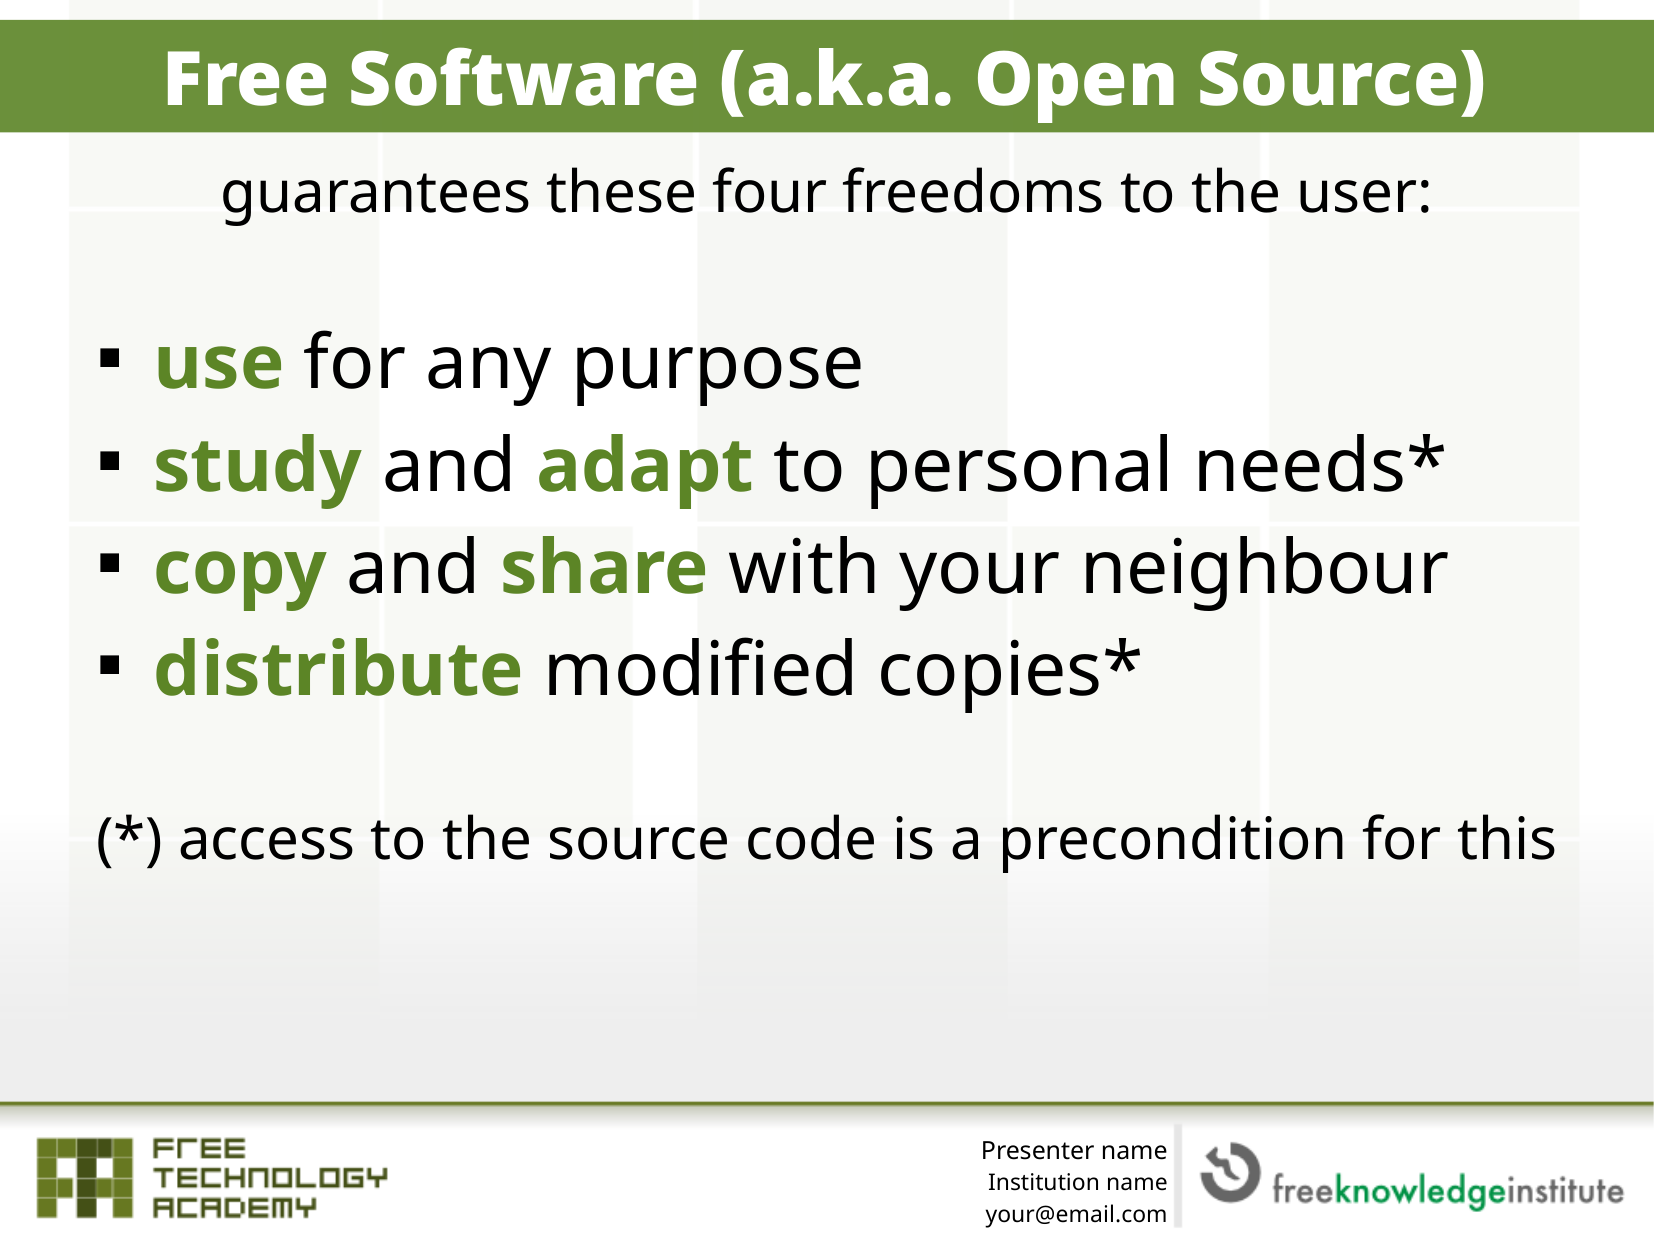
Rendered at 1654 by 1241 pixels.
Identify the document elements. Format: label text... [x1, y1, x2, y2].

title Free Software (a.k.a. Open Source) [37, 32, 1613, 120]
picture [0, 133, 1654, 1241]
list guarantees these four freedoms to the user: use for any purpose study and adapt to personal needs* copy and share with your neighbour distribute modified copies* (*) access to the source code is a precondition for this [82, 150, 1571, 954]
picture [0, 0, 1654, 19]
